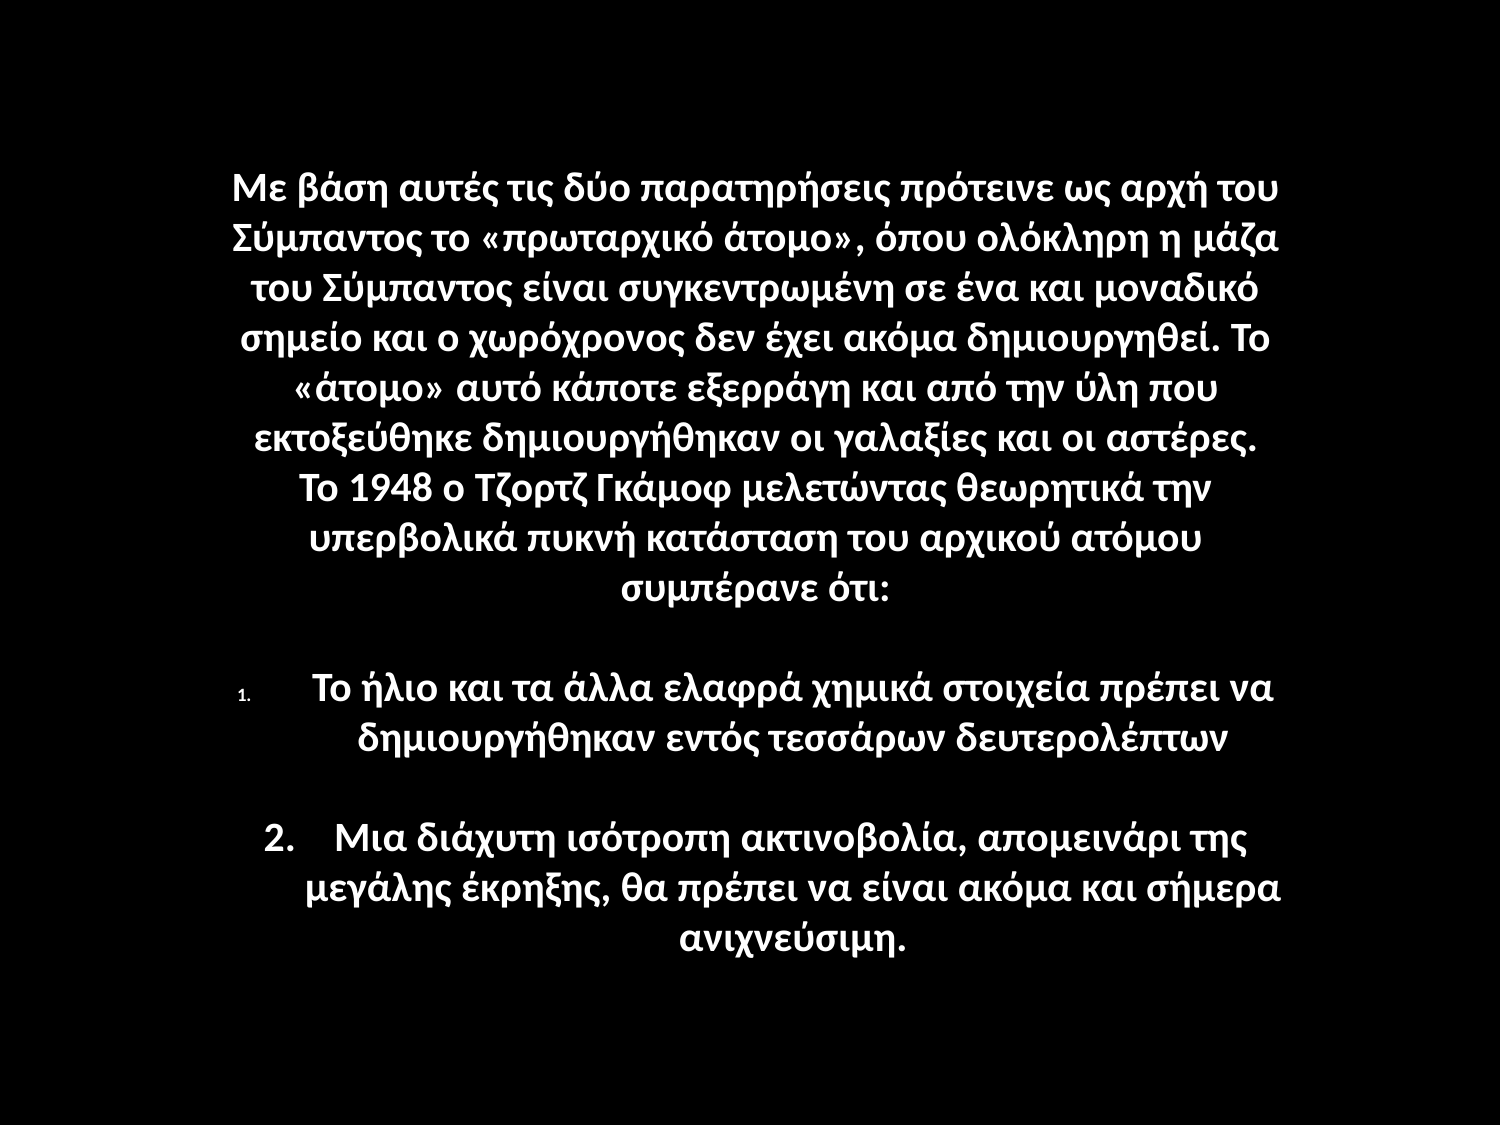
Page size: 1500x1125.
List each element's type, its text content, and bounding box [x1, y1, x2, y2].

text_box Με βάση αυτές τις δύο παρατηρήσεις πρότεινε ως αρχή του Σύμπαντος το «πρωταρχικό άτομο», όπου ολόκληρη η μάζα του Σύμπαντος είναι συγκεντρωμένη σε ένα και μοναδικό σημείο και ο χωρόχρονος δεν έχει ακόμα δημιουργηθεί. Το «άτομο» αυτό κάποτε εξερράγη και από την ύλη που εκτοξεύθηκε δημιουργήθηκαν οι γαλαξίες και οι αστέρες. Το 1948 ο Τζορτζ Γκάμοφ μελετώντας θεωρητικά την υπερβολικά πυκνή κατάσταση του αρχικού ατόμου συμπέρανε ότι: Το ήλιο και τα άλλα ελαφρά χημικά στοιχεία πρέπει να δημιουργήθηκαν εντός τεσσάρων δευτερολέπτων 2. Μια διάχυτη ισότροπη ακτινοβολία, απομεινάρι της μεγάλης έκρηξης, θα πρέπει να είναι ακόμα και σήμερα ανιχνεύσιμη. [210, 152, 1301, 1018]
